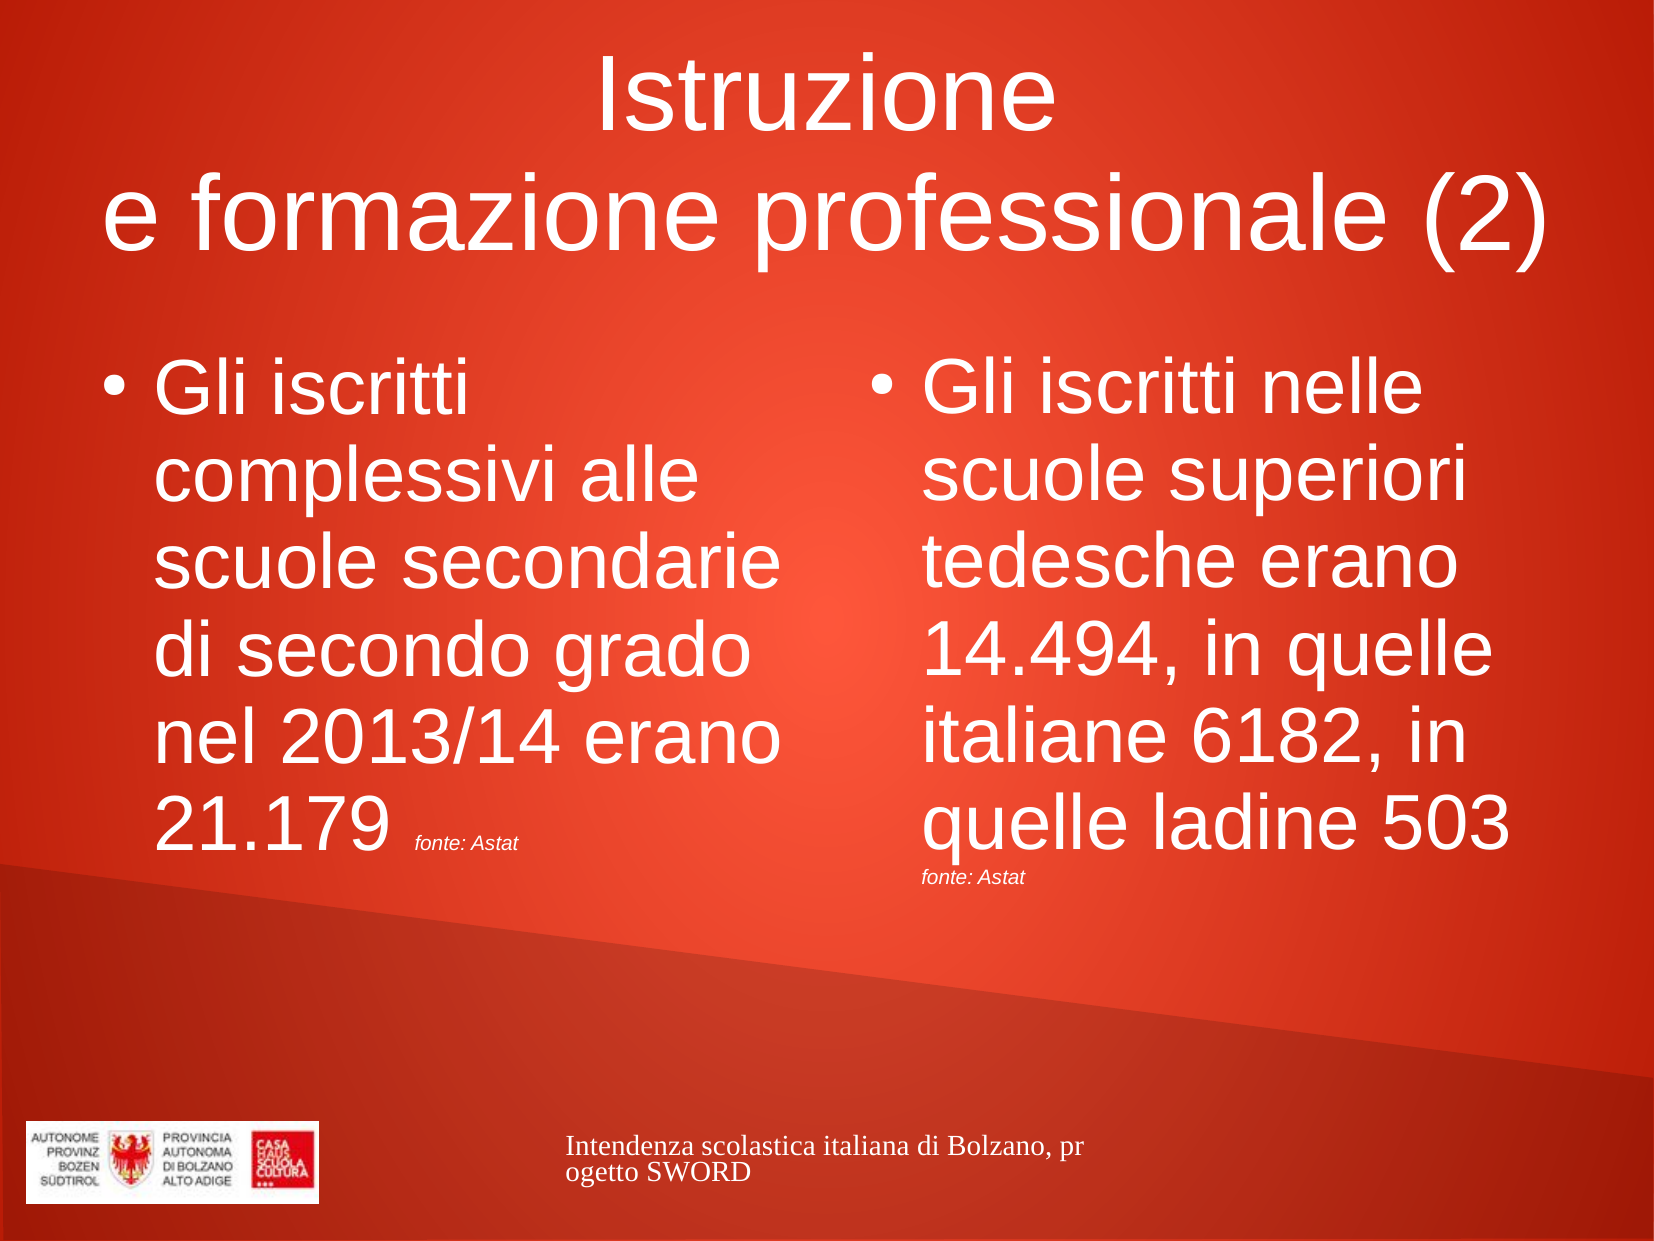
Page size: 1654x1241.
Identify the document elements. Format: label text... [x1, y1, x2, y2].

title Istruzione e formazione professionale (2) [82, 32, 1571, 273]
list Gli iscritti nelle scuole superiori tedesche erano 14.494, in quelle italiane 6182, in quelle ladine 503 fonte: Astat [850, 342, 1577, 1062]
list Gli iscritti complessivi alle scuole secondarie di secondo grado nel 2013/14 erano 21.179 fonte: Astat [82, 343, 809, 1063]
picture [26, 1121, 319, 1204]
